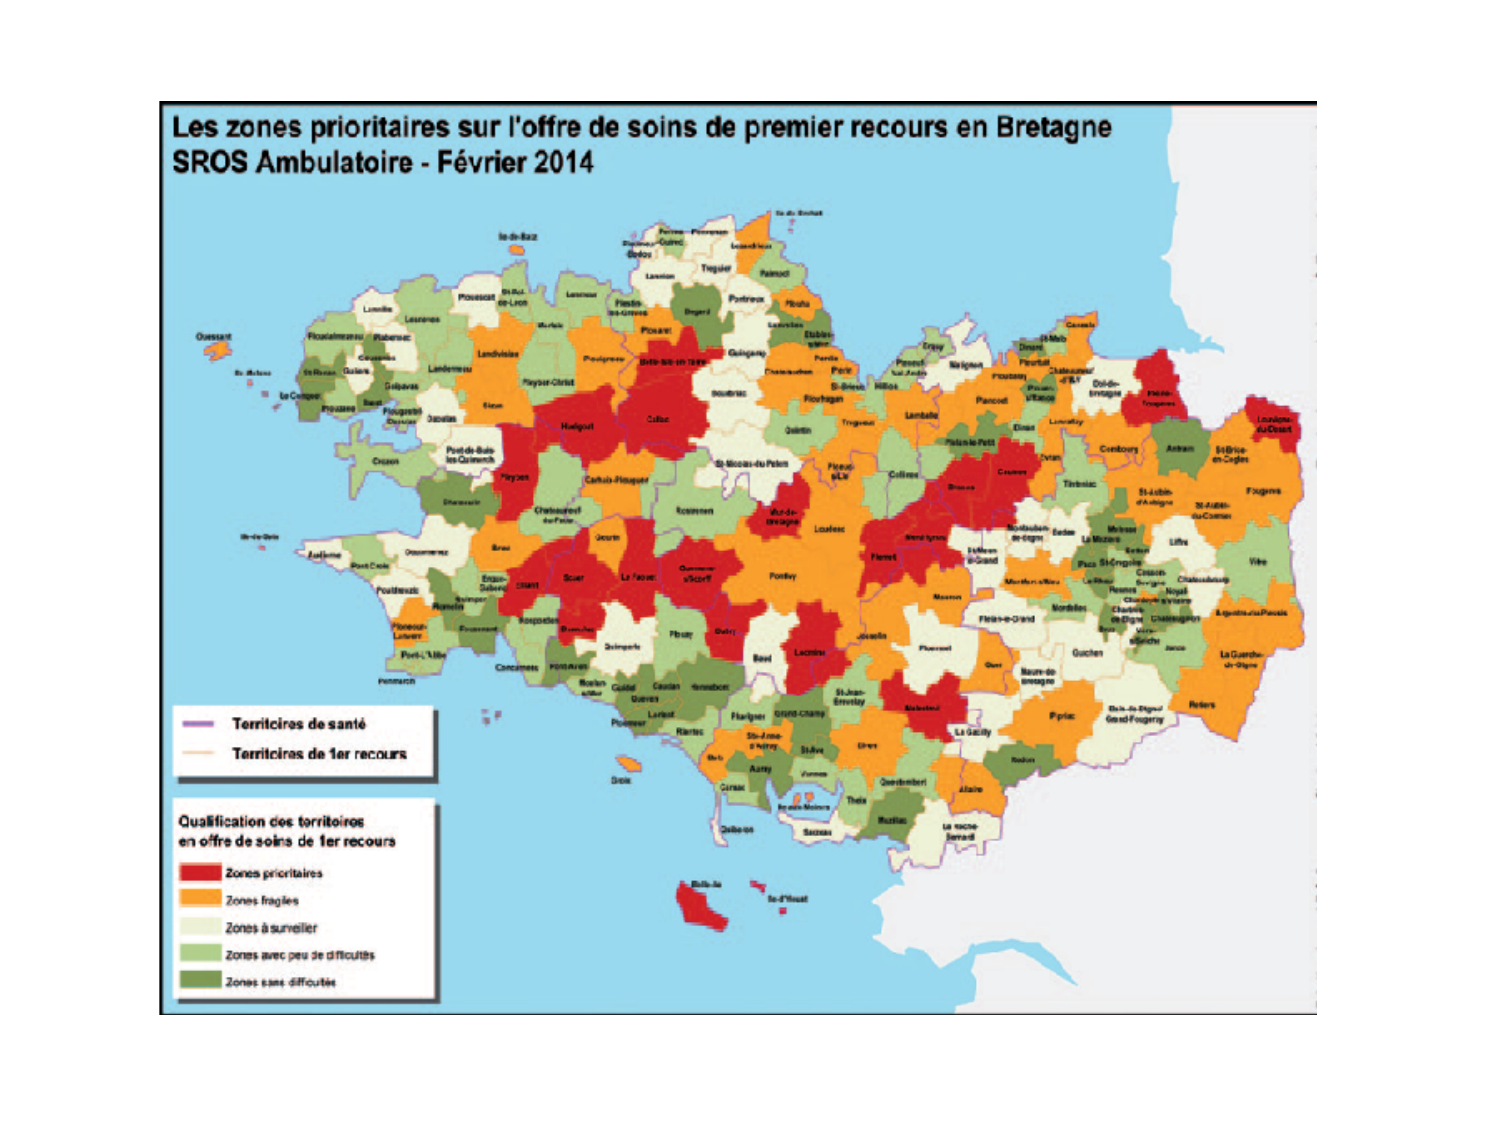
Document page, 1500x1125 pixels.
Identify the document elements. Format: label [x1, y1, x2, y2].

picture [159, 101, 1317, 1015]
